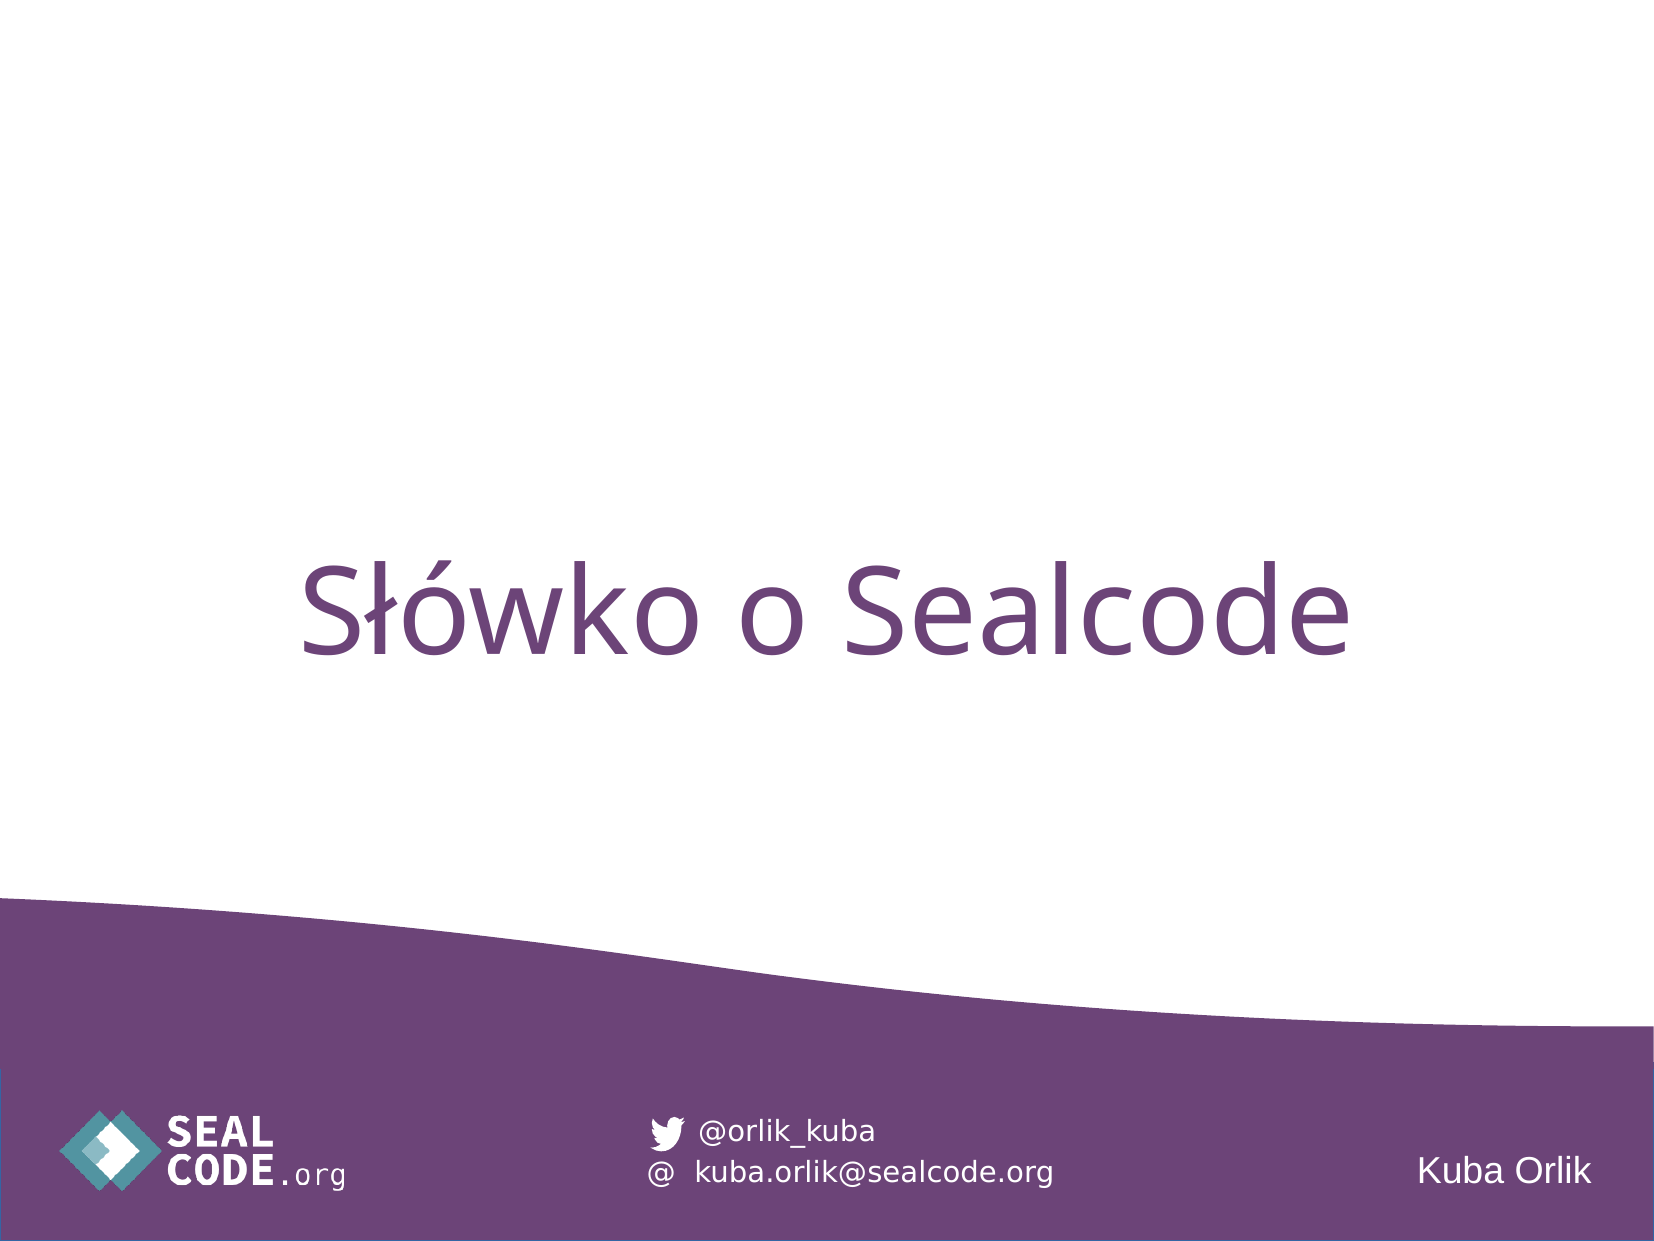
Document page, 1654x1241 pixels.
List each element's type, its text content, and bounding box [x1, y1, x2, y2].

picture [59, 1110, 344, 1191]
title Słówko o Sealcode [82, 470, 1571, 745]
